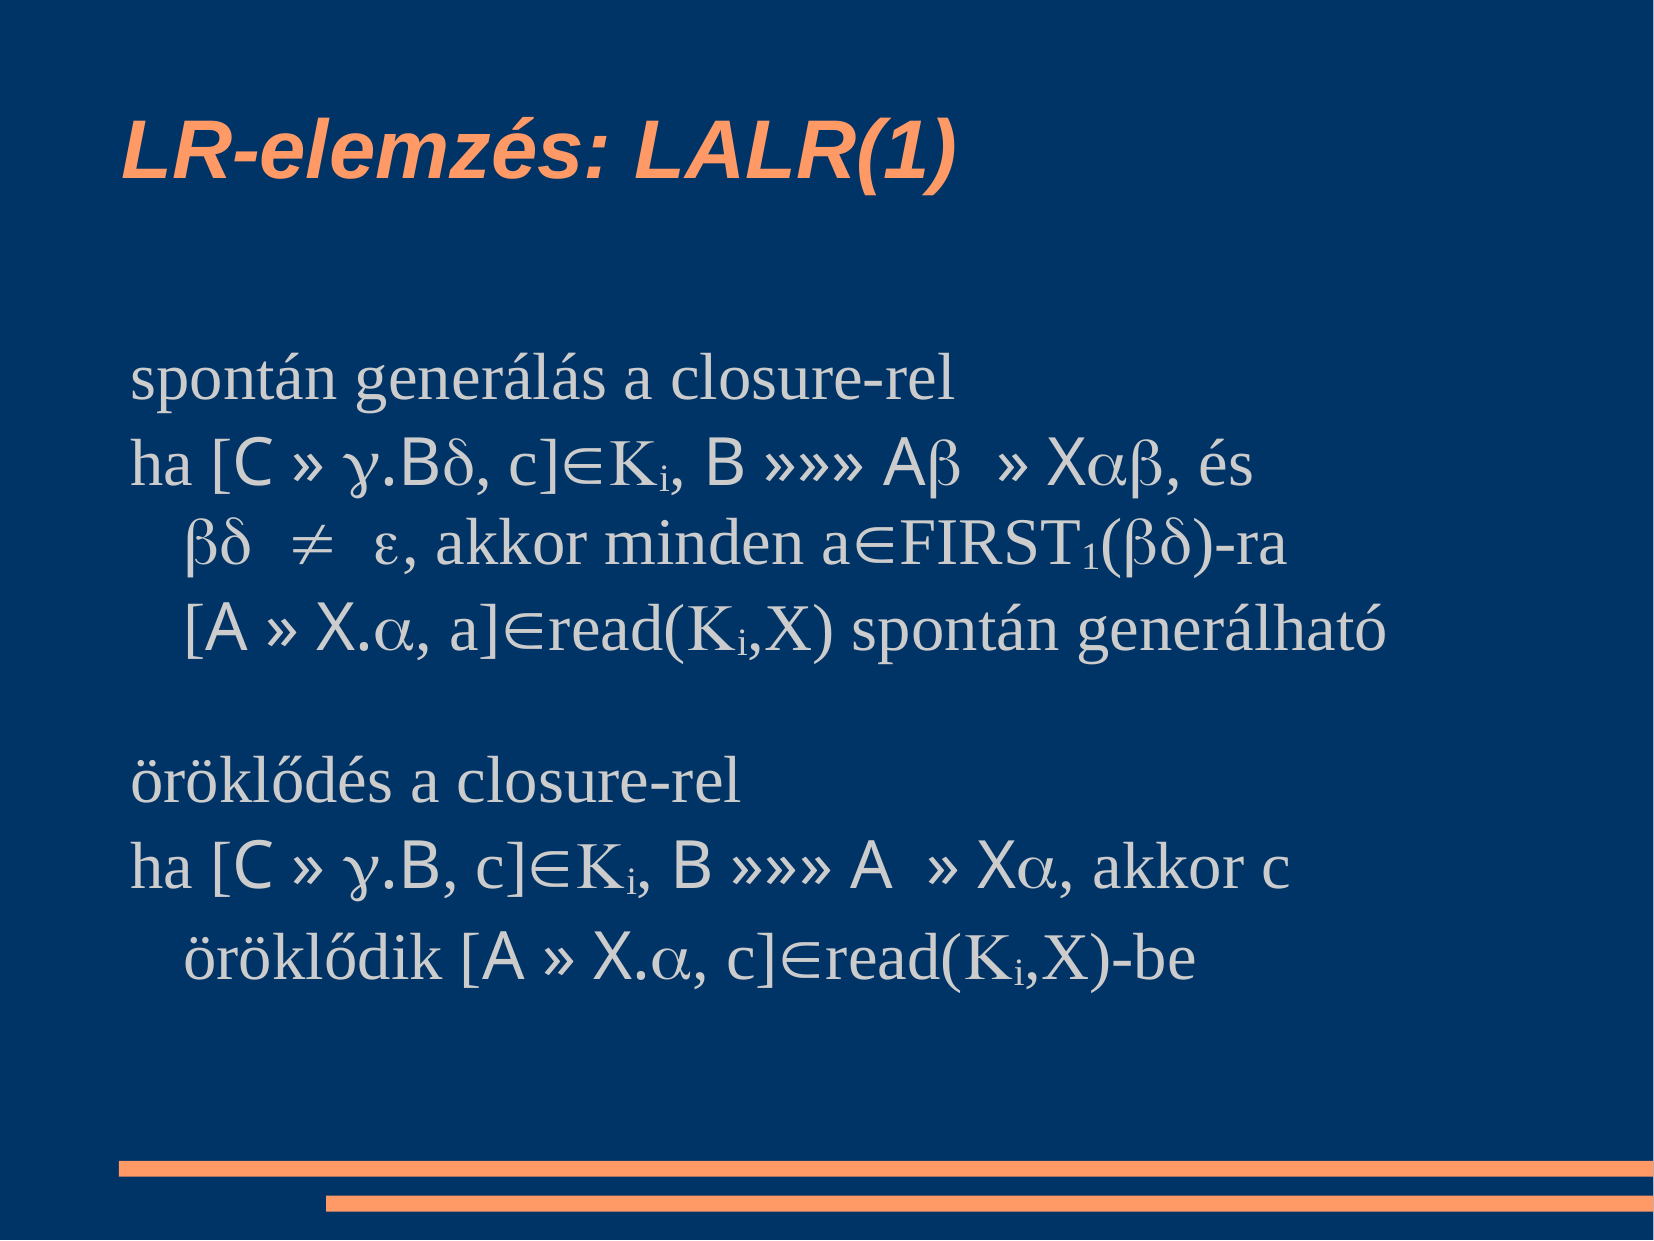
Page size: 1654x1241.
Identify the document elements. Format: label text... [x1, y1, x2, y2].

title LR-elemzés: LALR(1) [121, 46, 1534, 184]
subtitle spontán generálás a closure-rel ha [C » g.Bd, c]ÎKi, B »»» Ab » Xab, és bd ¹ e, akkor minden aÎFIRST1(bd)-ra [A » X.a, a]Îread(Ki,X) spontán generálható öröklődés a closure-rel ha [C » g.B, c]ÎKi, B »»» A » Xa, akkor c öröklődik [A » X.a, c]Îread(Ki,X)-be [112, 184, 1552, 1155]
